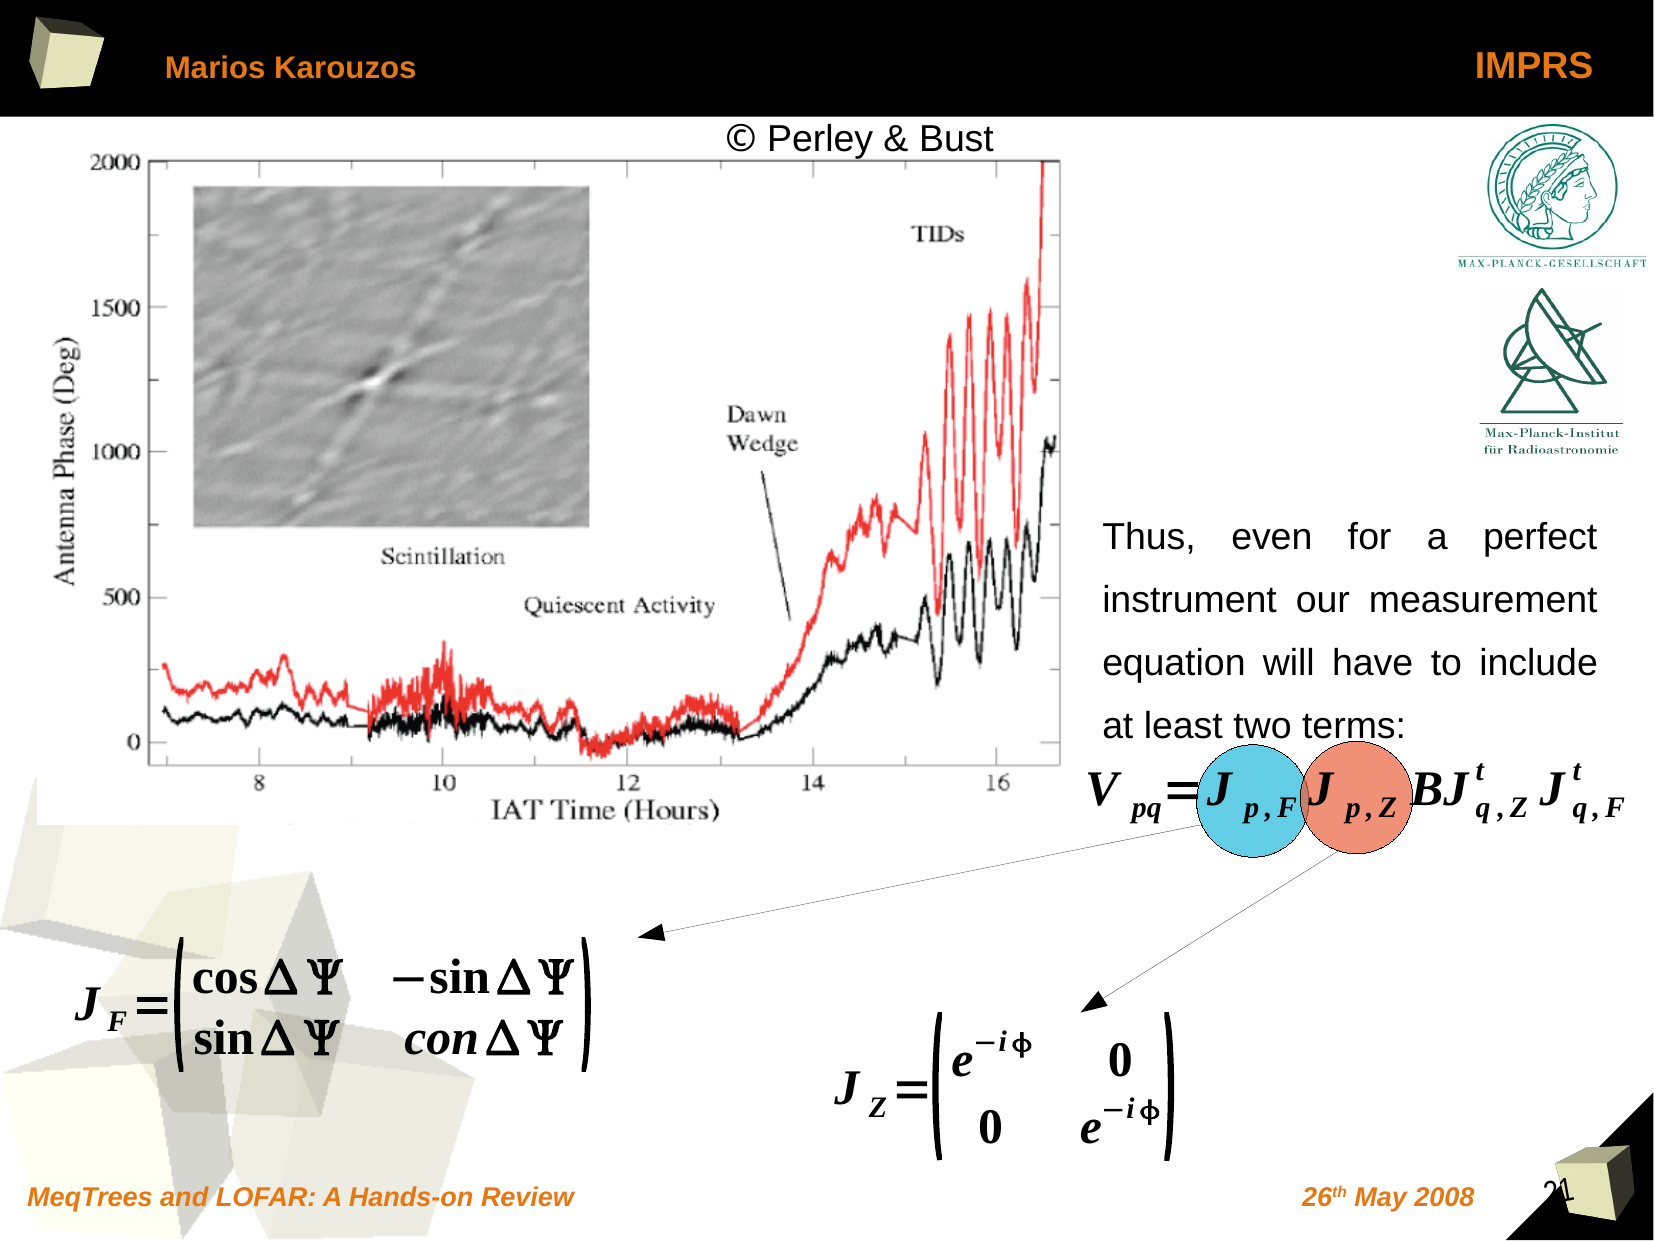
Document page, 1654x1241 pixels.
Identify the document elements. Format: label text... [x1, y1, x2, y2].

text_box © Perley & Bust [710, 103, 1049, 165]
chart [1088, 753, 1632, 826]
text_box Marios Karouzos IMPRS [150, 37, 1613, 96]
chart [825, 1012, 1182, 1161]
text_box [1202, 826, 1304, 858]
text_box [1223, 744, 1283, 753]
text_box Thus, even for a perfect instrument our measurement equation will have to include at least two terms: [1088, 487, 1613, 734]
chart [65, 937, 601, 1072]
picture [0, 135, 1088, 1241]
text_box MeqTrees and LOFAR: A Hands-on Review 26th May 2008 [12, 1174, 1588, 1222]
picture [1458, 124, 1646, 267]
picture [1478, 288, 1624, 454]
text_box [1321, 741, 1391, 753]
text_box [1308, 826, 1405, 854]
